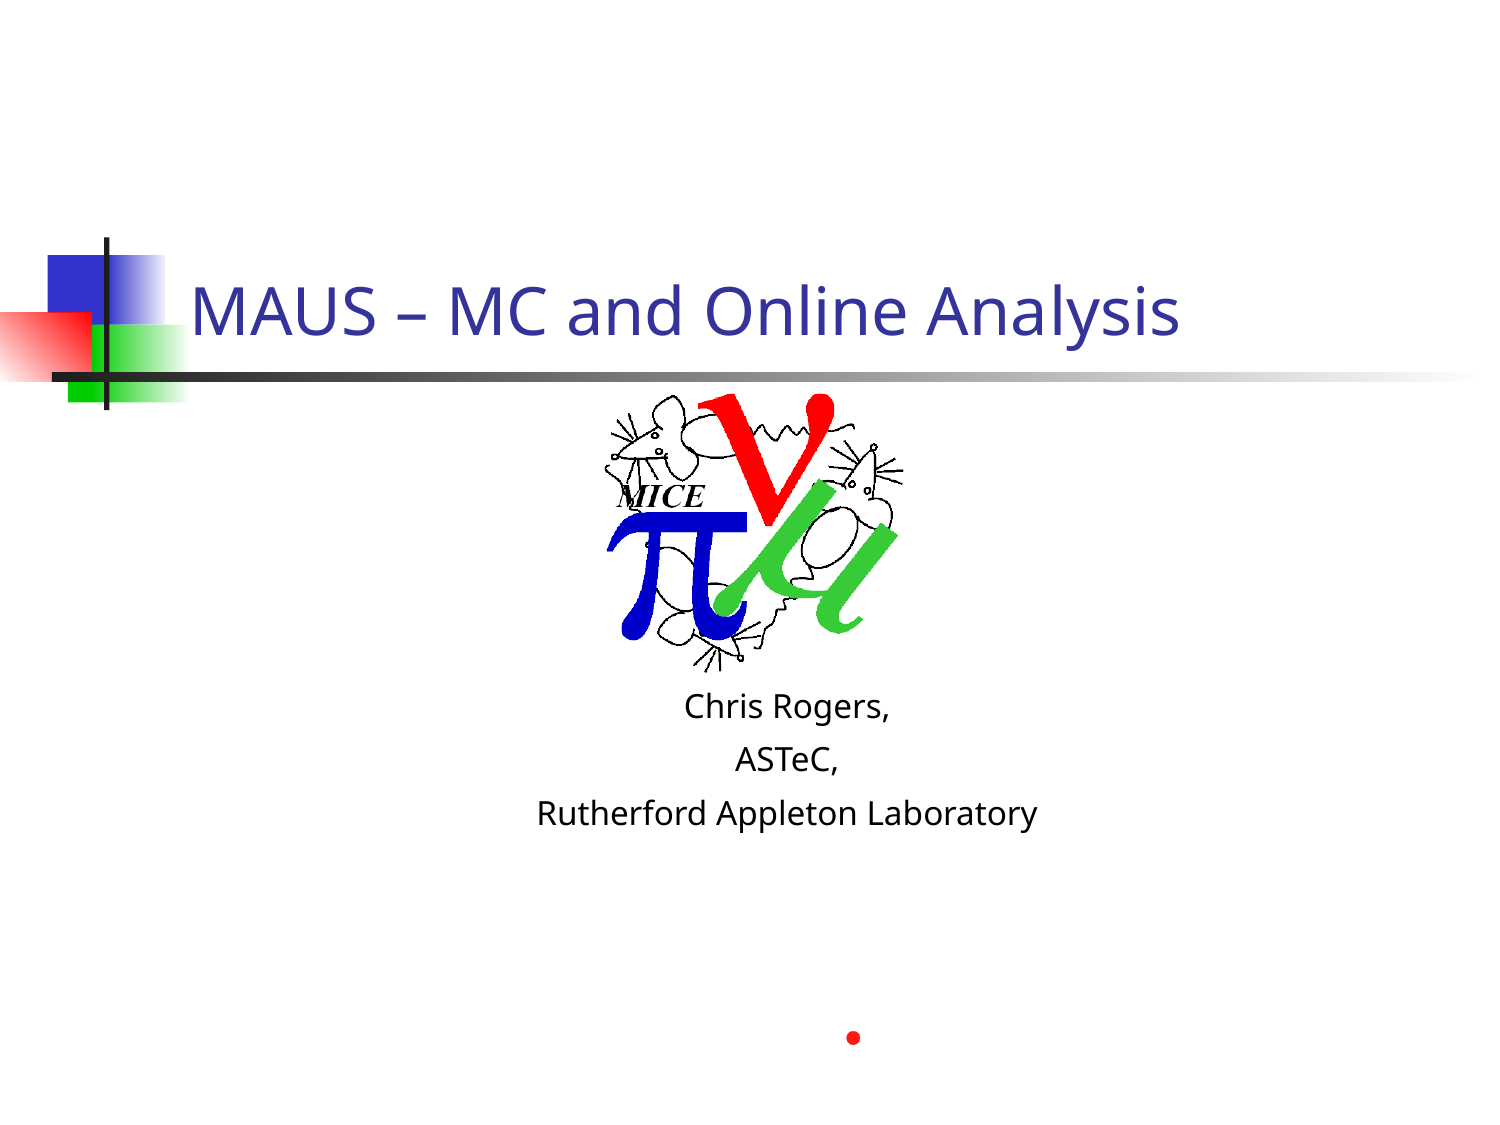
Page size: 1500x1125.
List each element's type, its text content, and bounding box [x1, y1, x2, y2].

title MAUS – MC and Online Analysis [174, 159, 1450, 363]
picture [575, 363, 930, 674]
picture [662, 962, 870, 1081]
subtitle Chris Rogers, ASTeC, Rutherford Appleton Laboratory [225, 674, 1276, 925]
